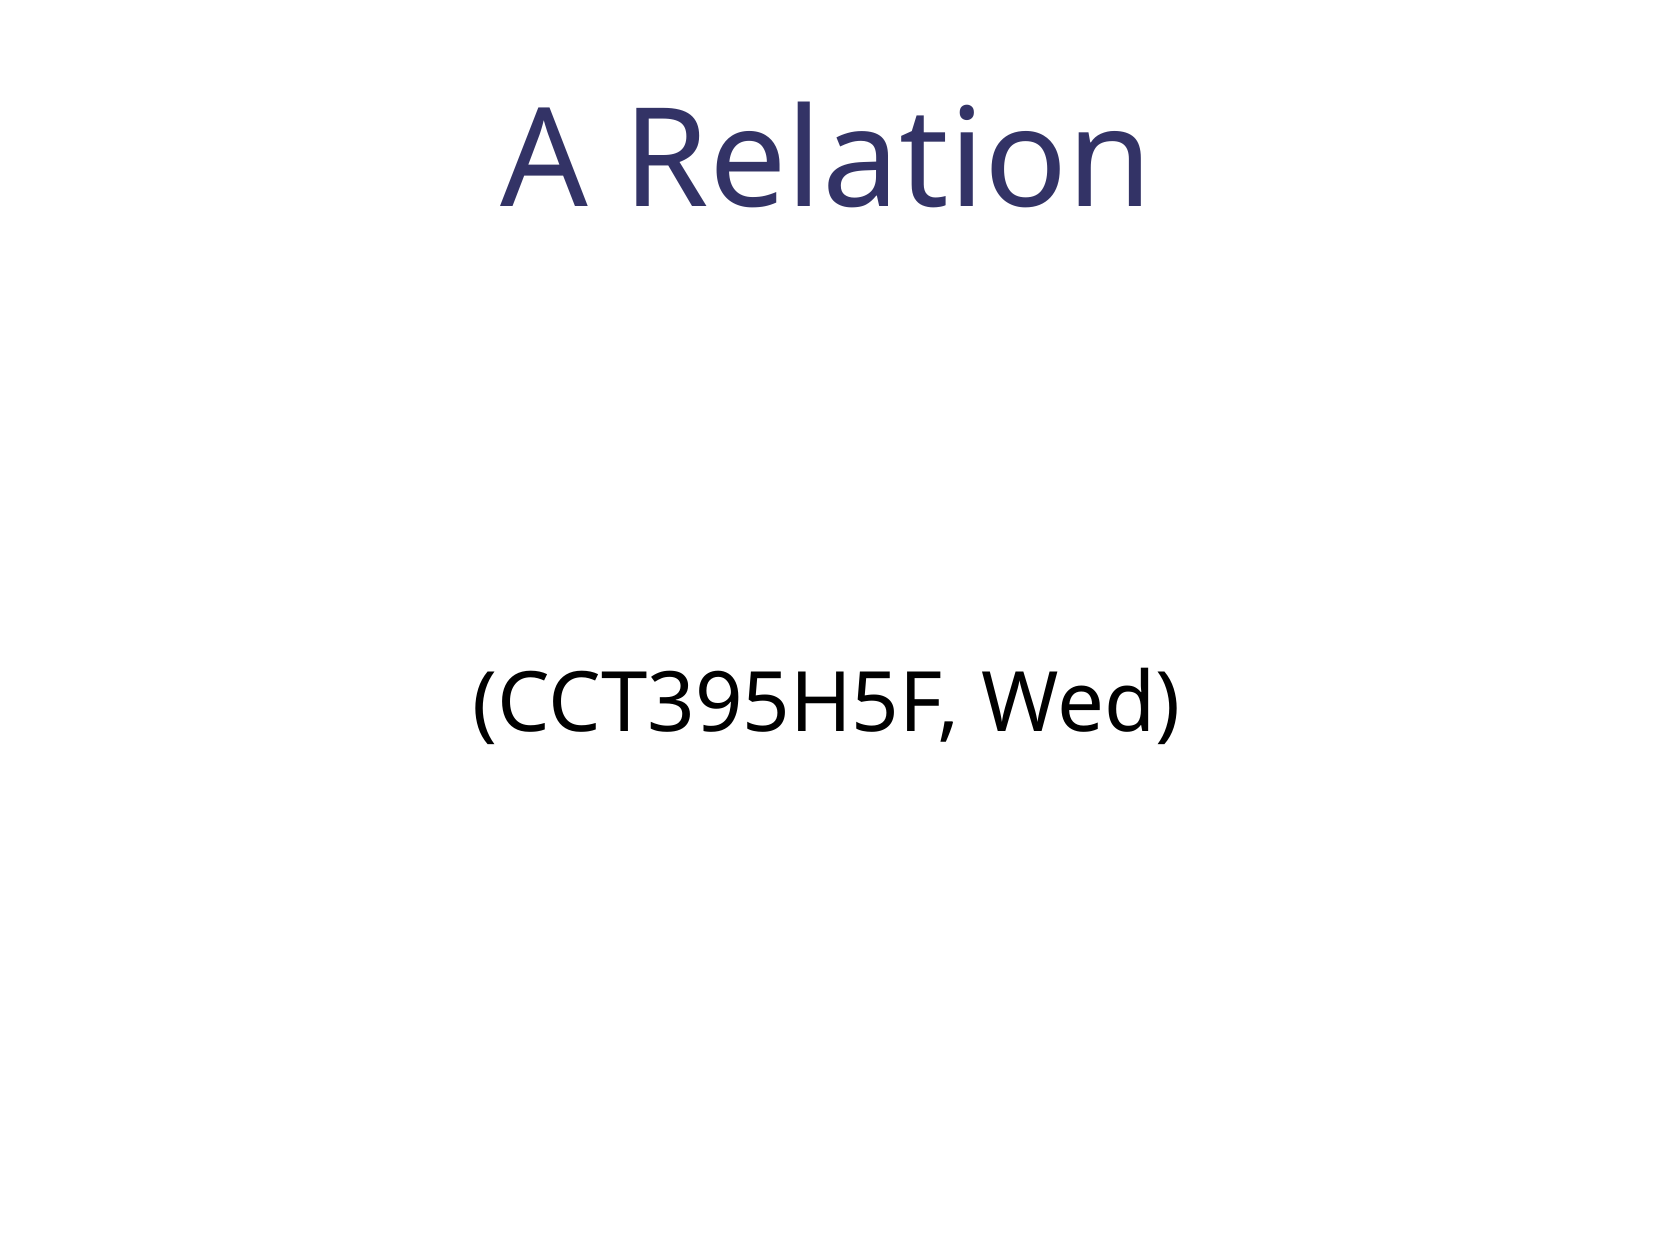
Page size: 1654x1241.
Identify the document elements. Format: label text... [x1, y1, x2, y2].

subtitle (CCT395H5F, Wed) [82, 297, 1571, 1102]
title A Relation [82, 56, 1571, 250]
